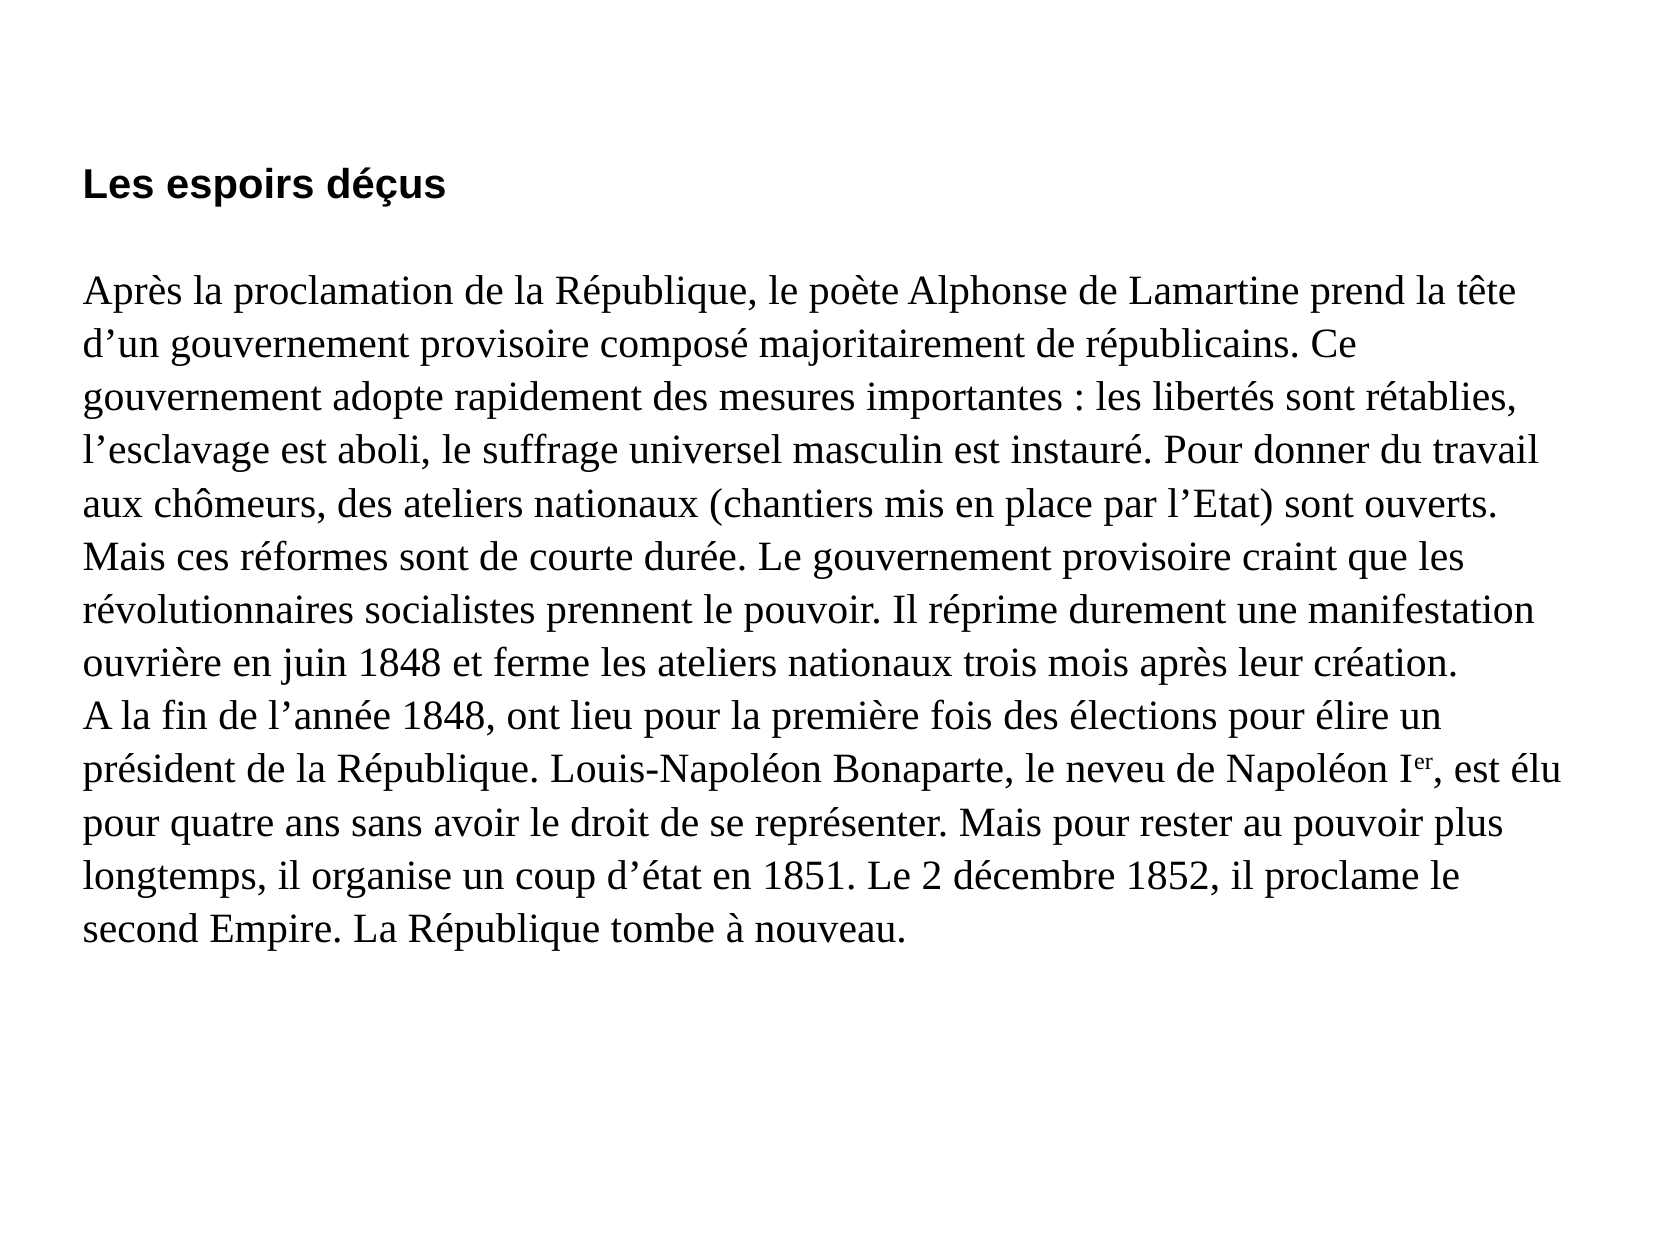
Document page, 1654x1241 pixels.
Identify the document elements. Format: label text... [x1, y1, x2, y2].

subtitle Les espoirs déçus Après la proclamation de la République, le poète Alphonse de Lamartine prend la tête d’un gouvernement provisoire composé majoritairement de républicains. Ce gouvernement adopte rapidement des mesures importantes : les libertés sont rétablies, l’esclavage est aboli, le suffrage universel masculin est instauré. Pour donner du travail aux chômeurs, des ateliers nationaux (chantiers mis en place par l’Etat) sont ouverts. Mais ces réformes sont de courte durée. Le gouvernement provisoire craint que les révolutionnaires socialistes prennent le pouvoir. Il réprime durement une manifestation ouvrière en juin 1848 et ferme les ateliers nationaux trois mois après leur création. A la fin de l’année 1848, ont lieu pour la première fois des élections pour élire un président de la République. Louis-Napoléon Bonaparte, le neveu de Napoléon Ier, est élu pour quatre ans sans avoir le droit de se représenter. Mais pour rester au pouvoir plus longtemps, il organise un coup d’état en 1851. Le 2 décembre 1852, il proclame le second Empire. La République tombe à nouveau. [82, 153, 1571, 995]
